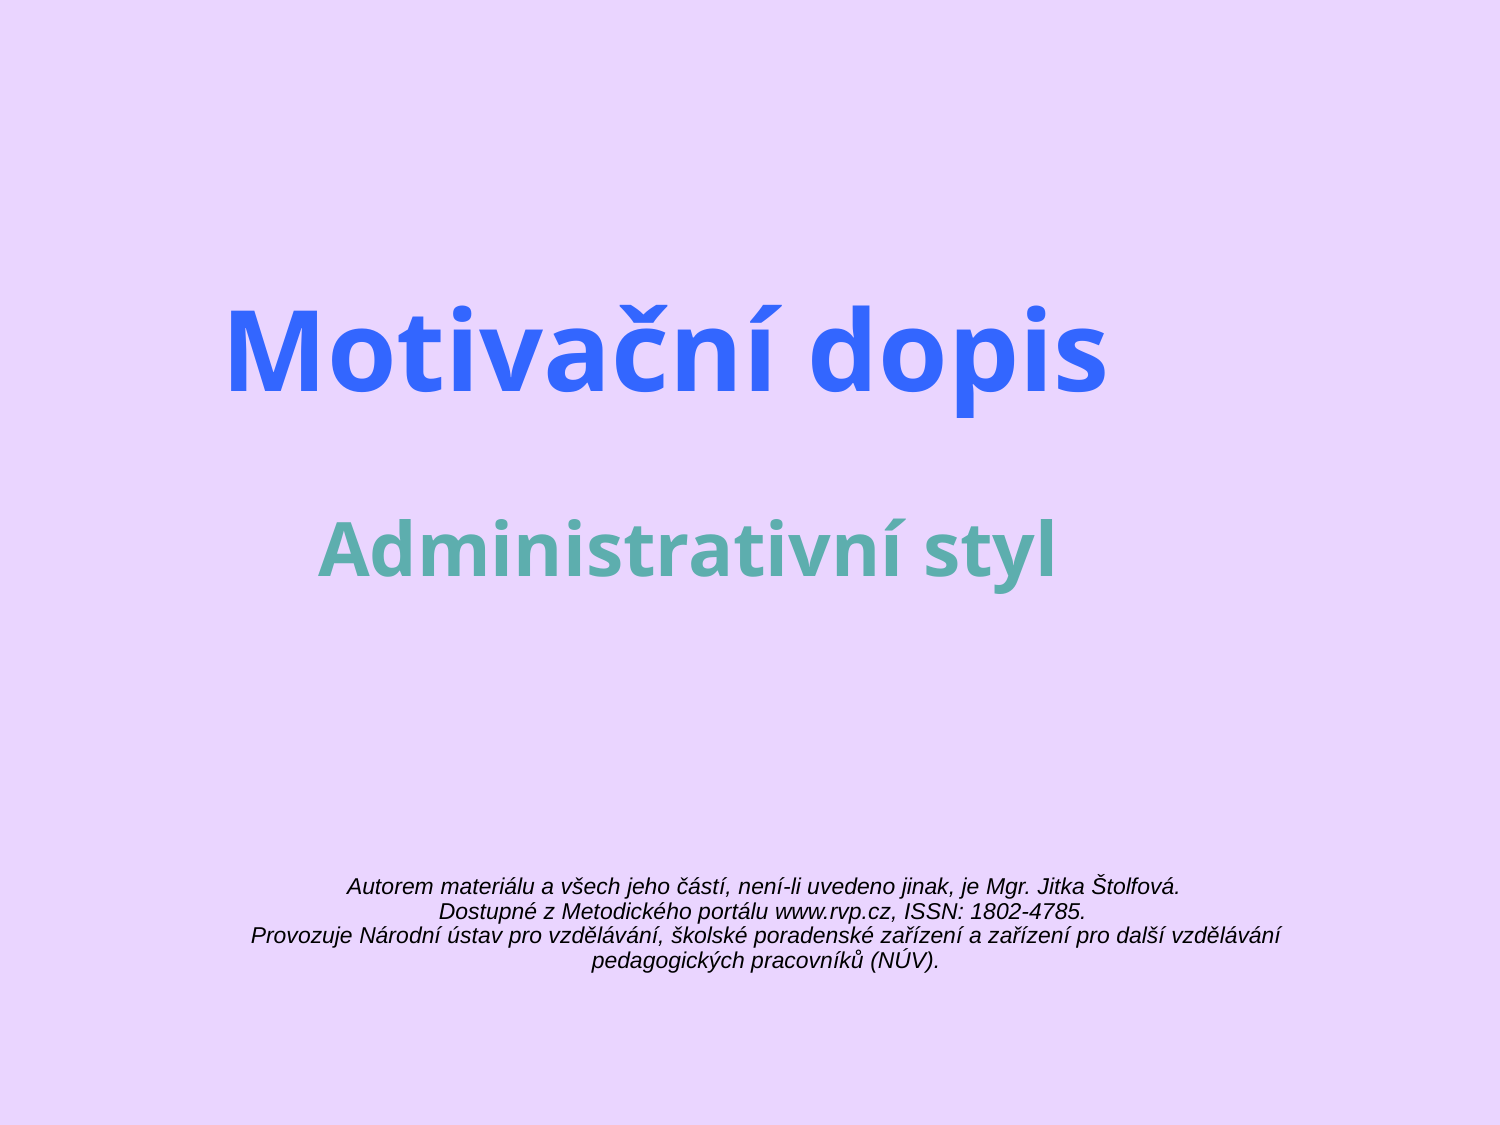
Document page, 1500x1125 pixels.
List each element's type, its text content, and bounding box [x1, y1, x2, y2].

list Administrativní styl Autorem materiálu a všech jeho částí, není-li uvedeno jinak, je Mgr. Jitka Štolfová. Dostupné z Metodického portálu www.rvp.cz, ISSN: 1802-4785. Provozuje Národní ústav pro vzdělávání, školské poradenské zařízení a zařízení pro další vzdělávání pedagogických pracovníků (NÚV). [152, 503, 1325, 1125]
title Motivační dopis [206, 42, 1407, 422]
